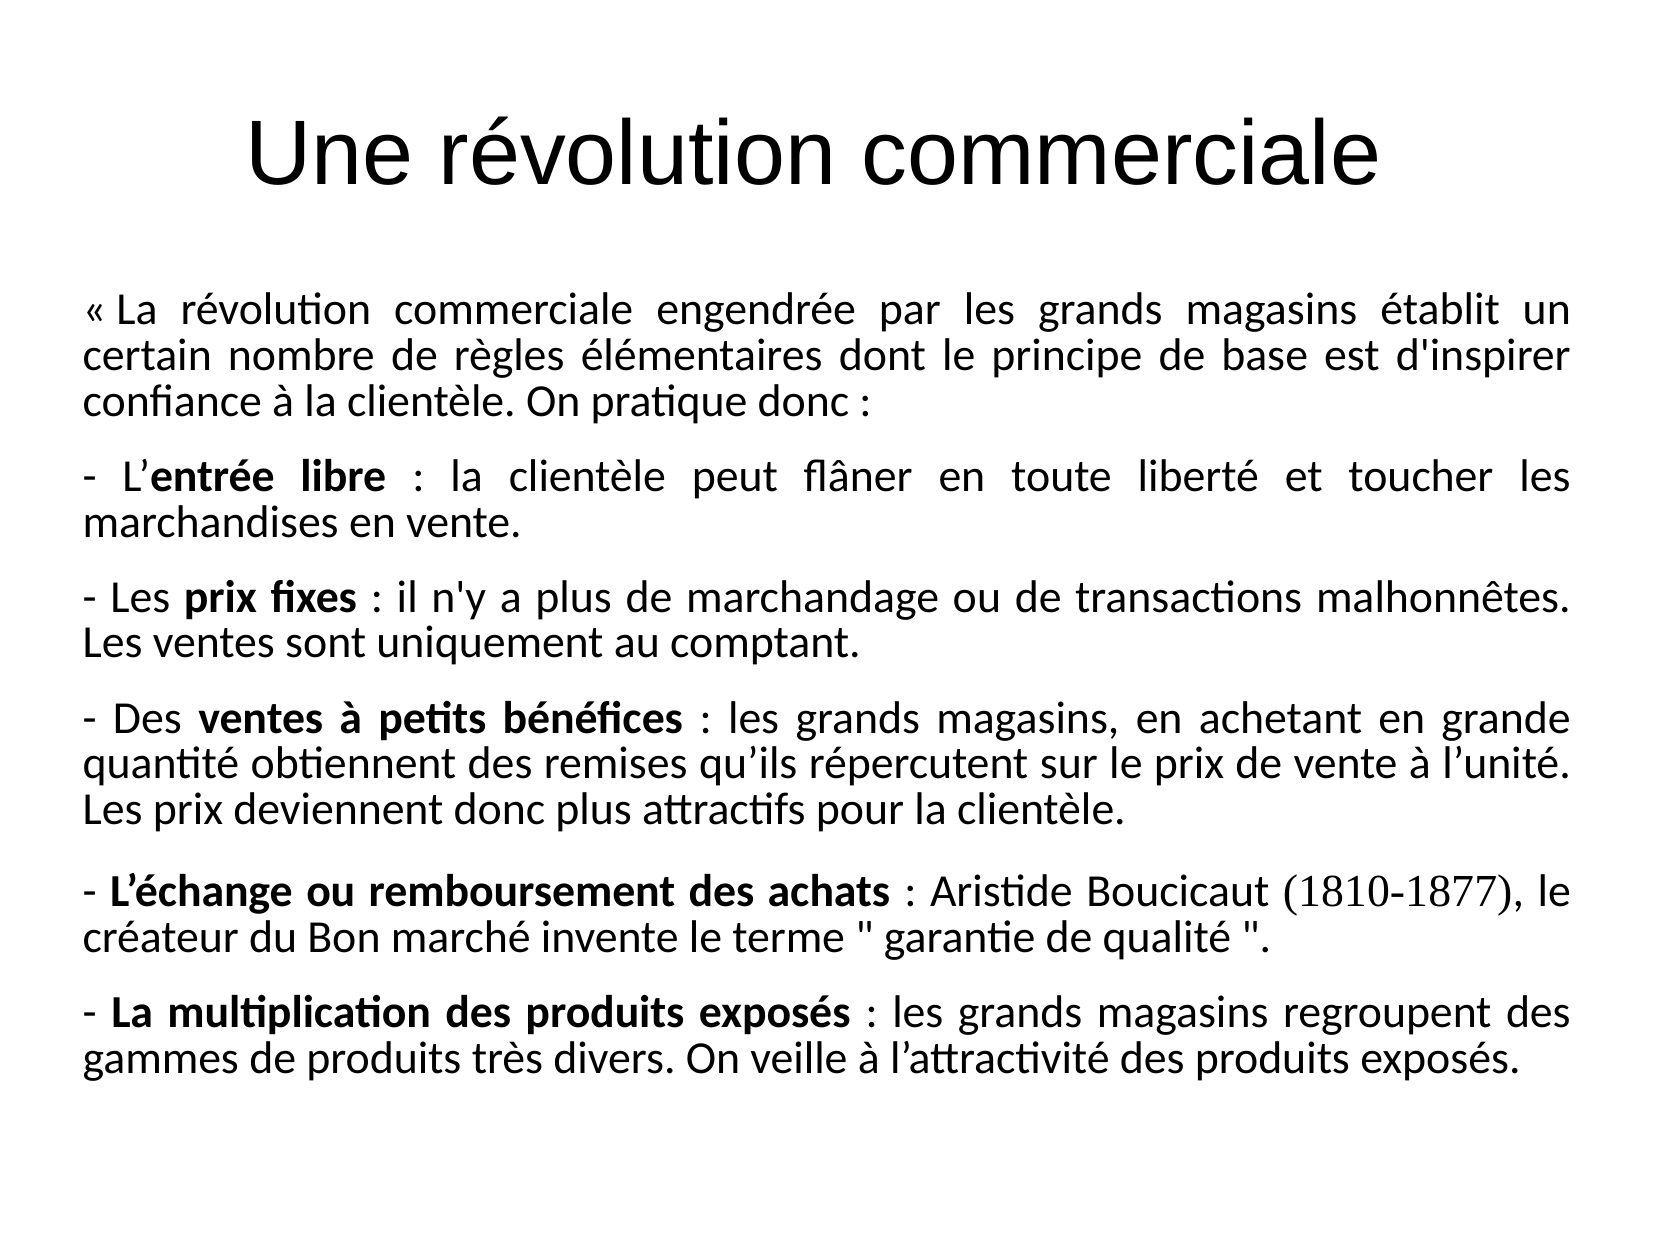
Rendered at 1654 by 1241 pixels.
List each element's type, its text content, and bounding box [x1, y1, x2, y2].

title Une révolution commerciale [82, 49, 1571, 257]
list « La révolution commerciale engendrée par les grands magasins établit un certain nombre de règles élémentaires dont le principe de base est d'inspirer confiance à la clientèle. On pratique donc : - L’entrée libre : la clientèle peut flâner en toute liberté et toucher les marchandises en vente. - Les prix fixes : il n'y a plus de marchandage ou de transactions malhonnêtes. Les ventes sont uniquement au comptant. - Des ventes à petits bénéfices : les grands magasins, en achetant en grande quantité obtiennent des remises qu’ils répercutent sur le prix de vente à l’unité. Les prix deviennent donc plus attractifs pour la clientèle. - L’échange ou remboursement des achats : Aristide Boucicaut (1810-1877), le créateur du Bon marché invente le terme " garantie de qualité ". - La multiplication des produits exposés : les grands magasins regroupent des gammes de produits très divers. On veille à l’attractivité des produits exposés. [82, 290, 1571, 1219]
